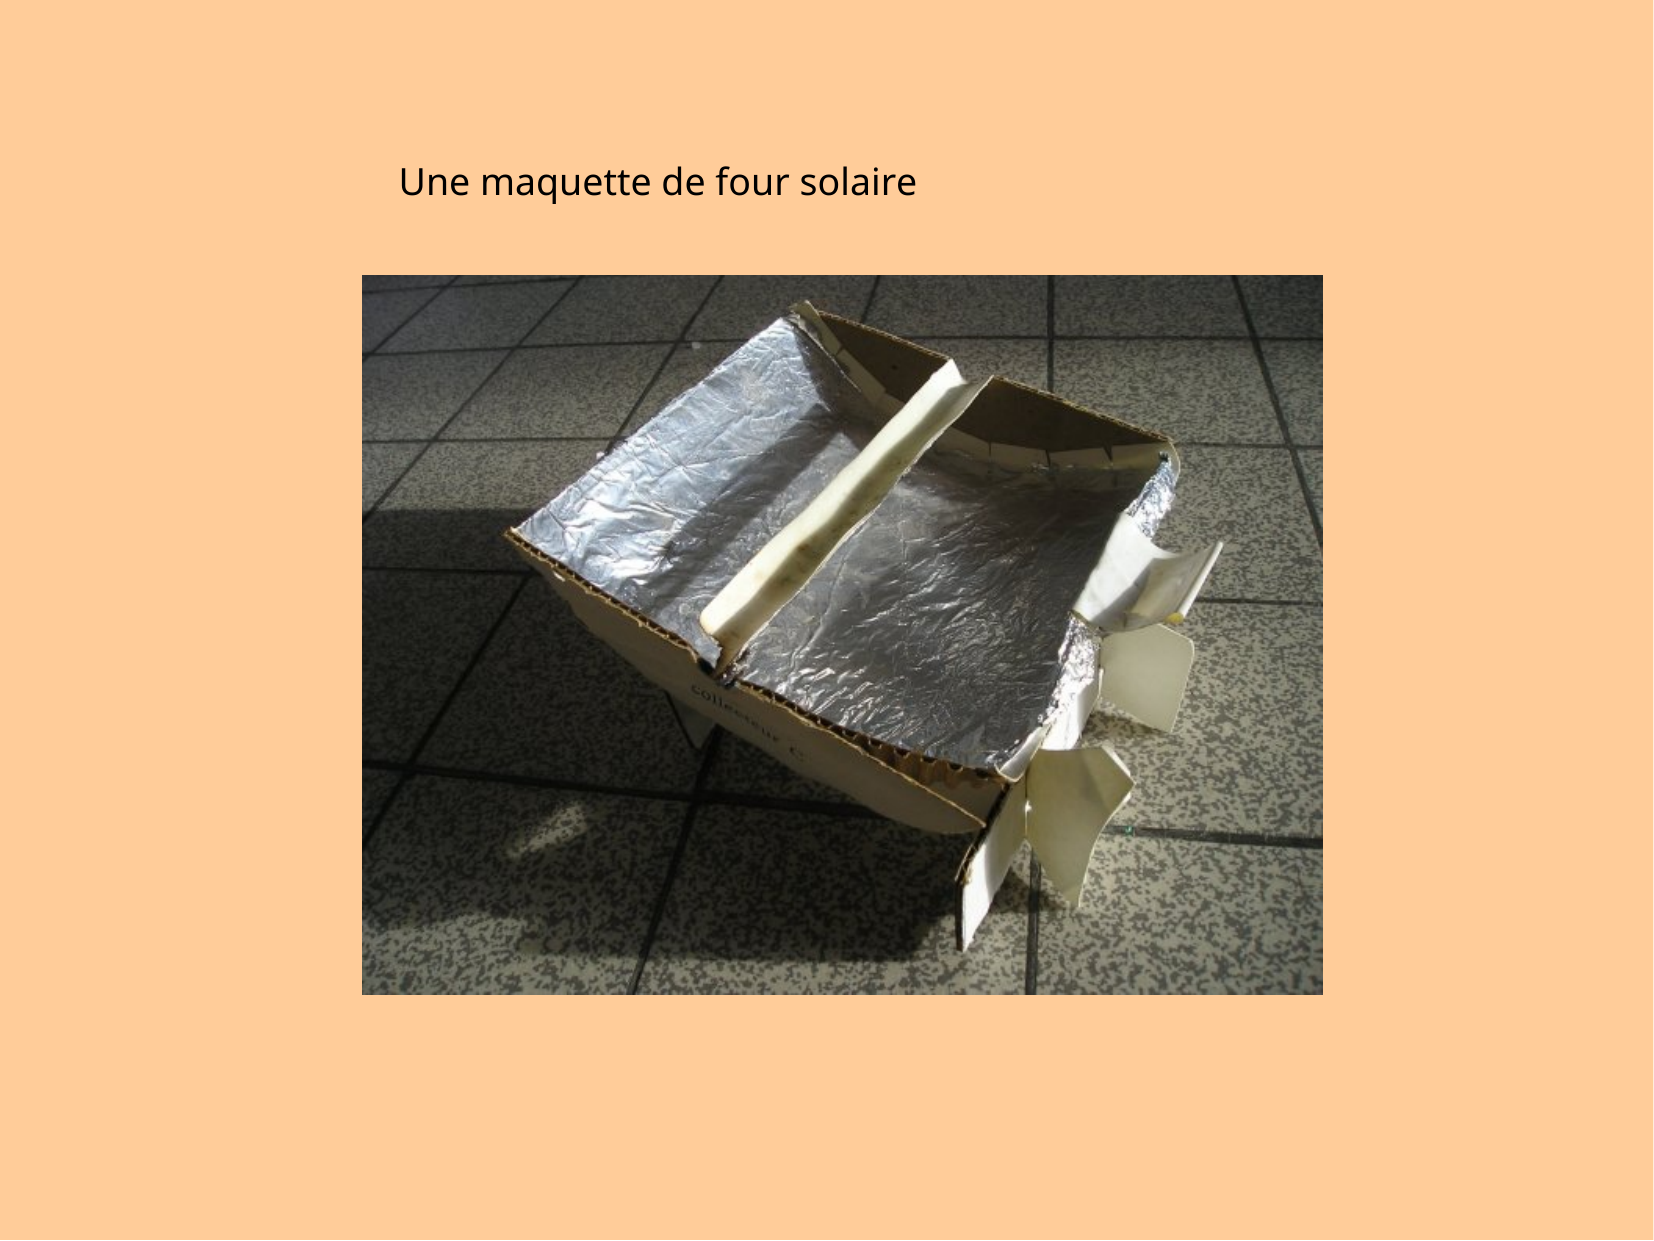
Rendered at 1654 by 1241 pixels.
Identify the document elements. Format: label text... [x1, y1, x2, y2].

picture [362, 275, 1323, 995]
text_box Une maquette de four solaire [383, 147, 1388, 206]
